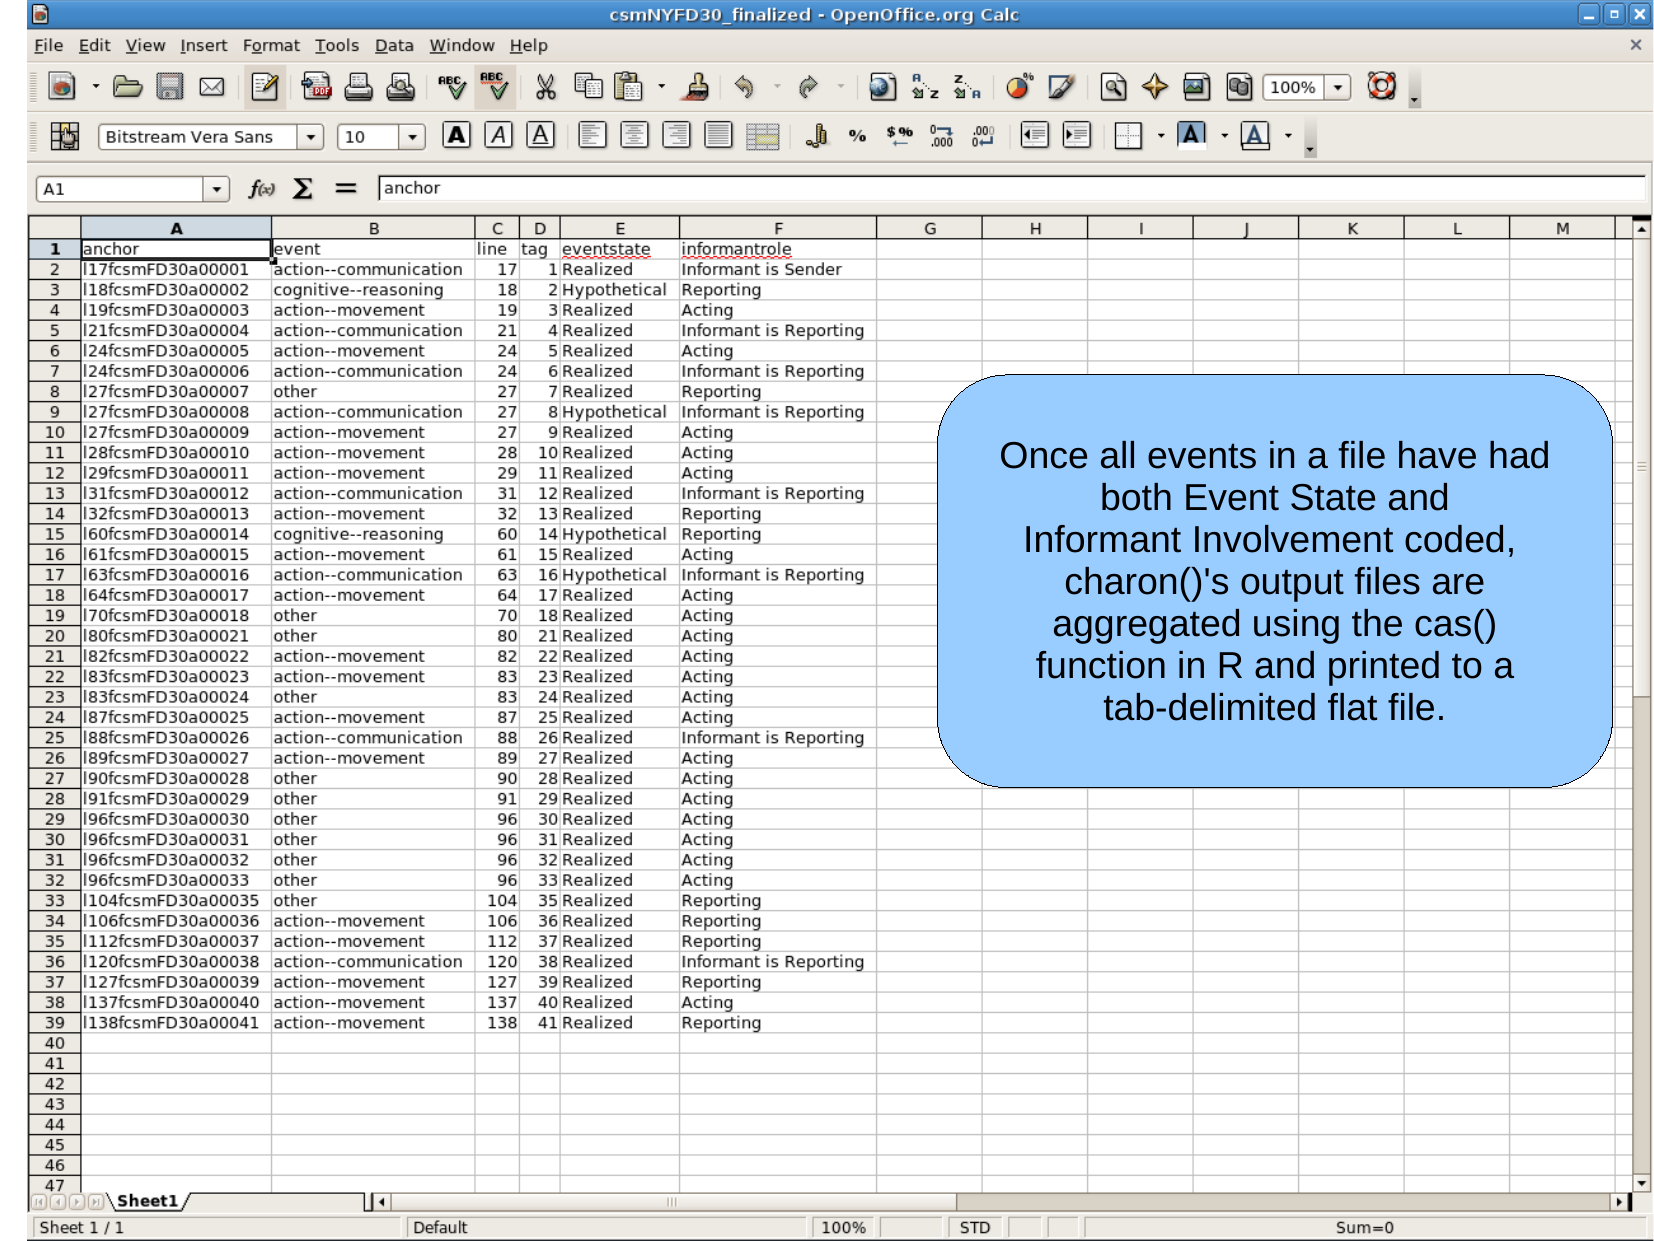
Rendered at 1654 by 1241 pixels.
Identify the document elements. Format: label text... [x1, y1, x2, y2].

picture [27, 0, 1654, 1241]
text_box Once all events in a file have had both Event State and Informant Involvement coded, charon()'s output files are aggregated using the cas() function in R and printed to a tab-delimited flat file. [937, 374, 1613, 788]
